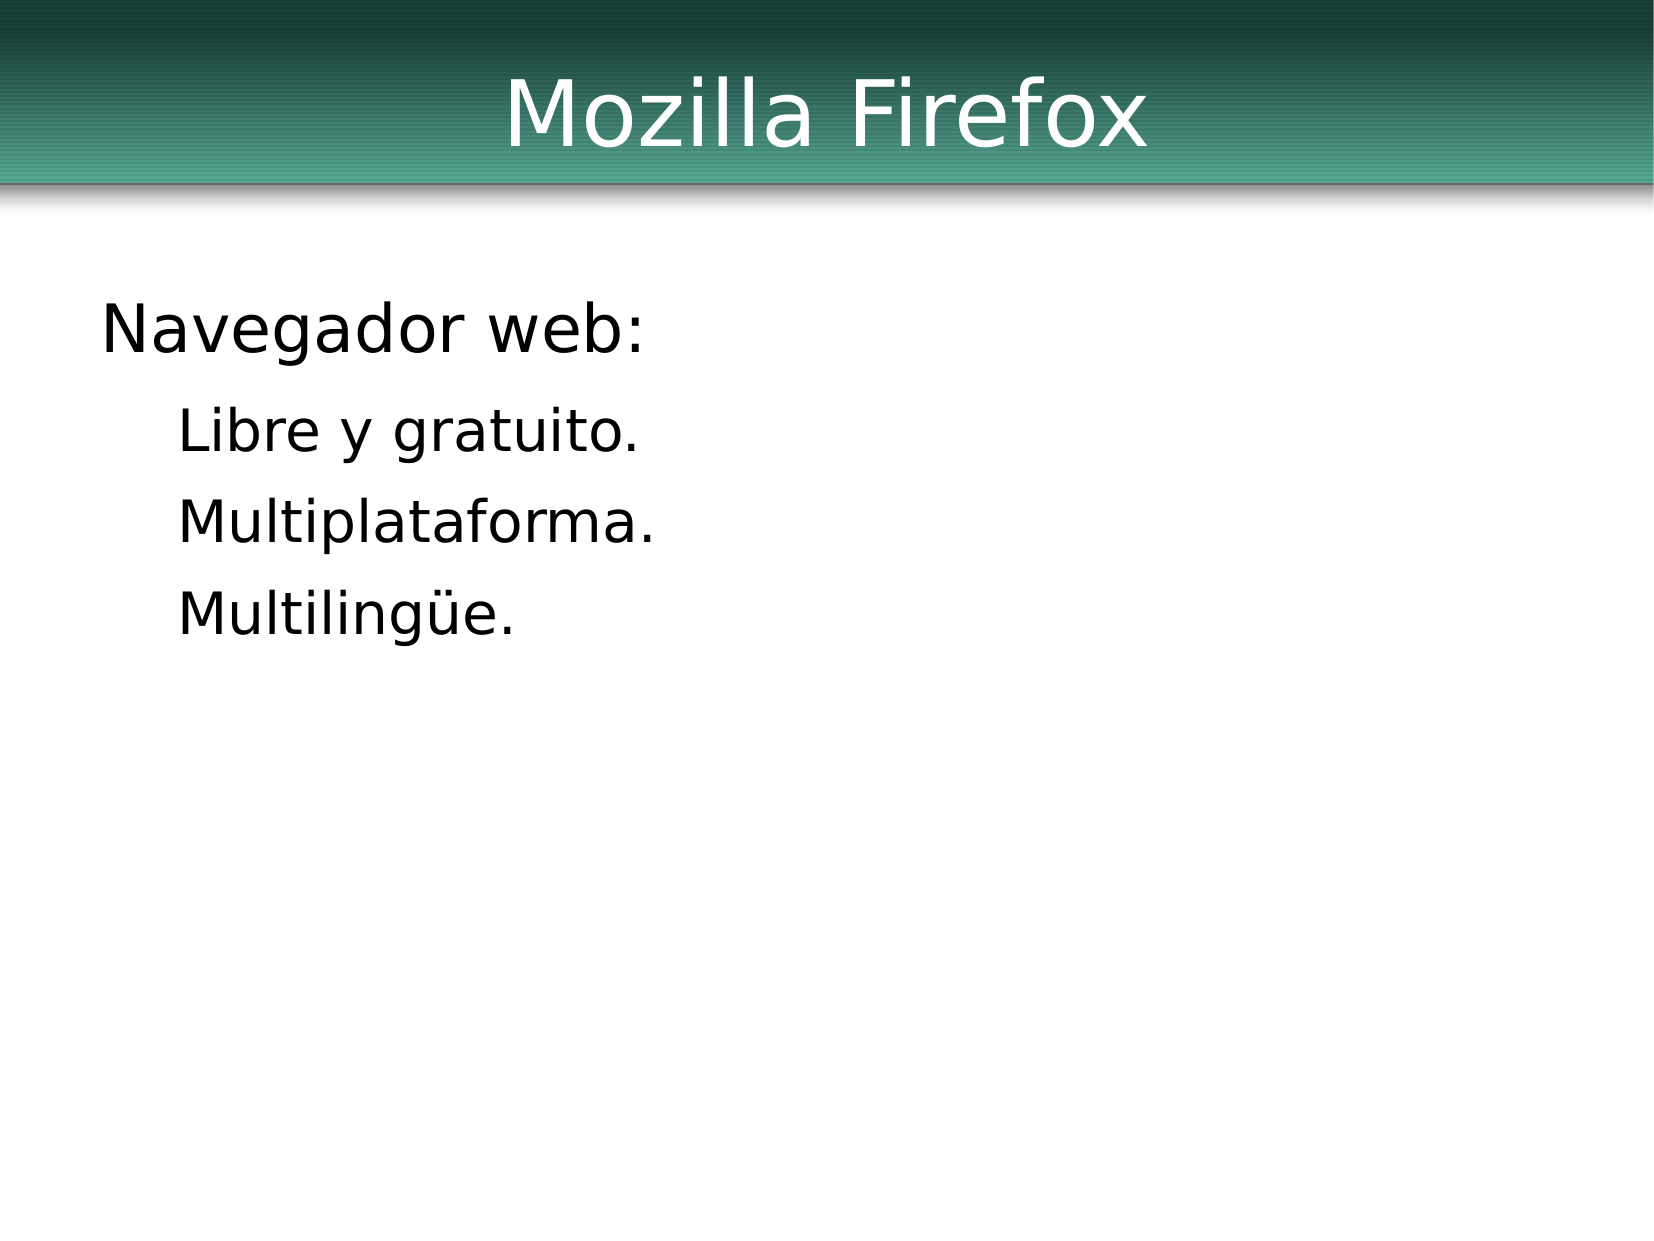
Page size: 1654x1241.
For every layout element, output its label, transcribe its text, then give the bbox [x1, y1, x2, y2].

title Mozilla Firefox [82, 11, 1571, 219]
list Navegador web: Libre y gratuito. Multiplataforma. Multilingüe. [82, 290, 1571, 1094]
picture [0, 0, 1654, 225]
